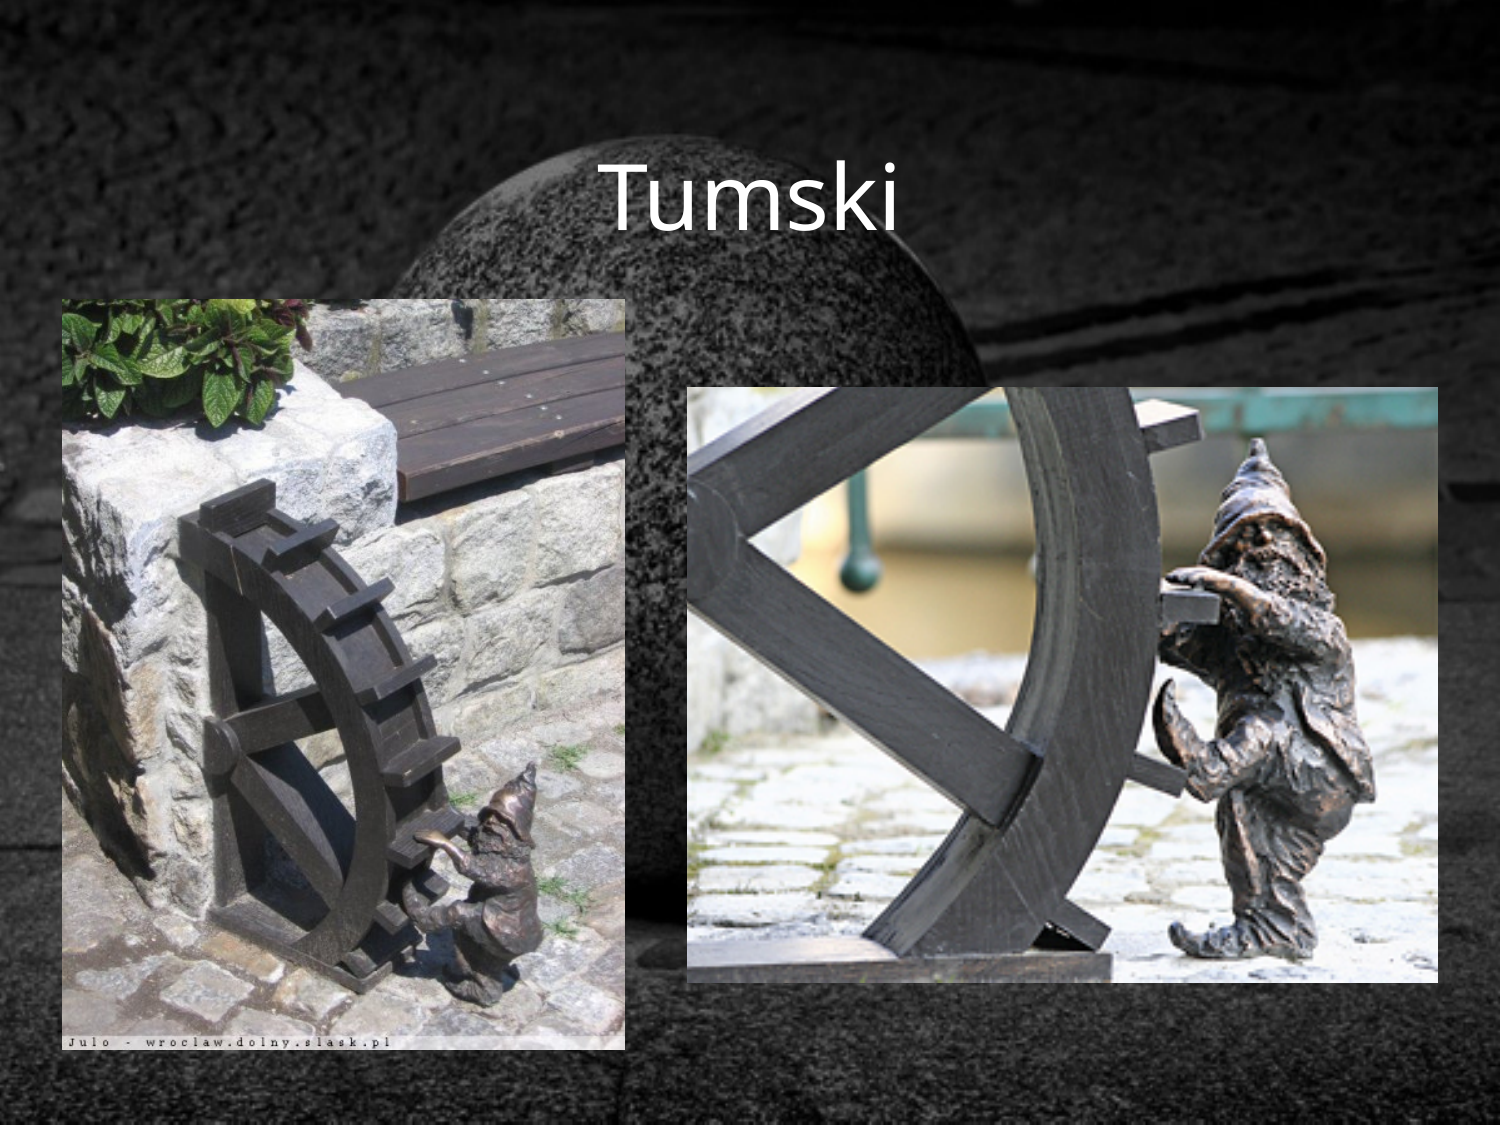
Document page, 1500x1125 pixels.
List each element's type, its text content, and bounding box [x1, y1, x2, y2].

picture [687, 387, 1438, 983]
title Tumski [112, 99, 1388, 288]
picture [62, 299, 625, 1051]
